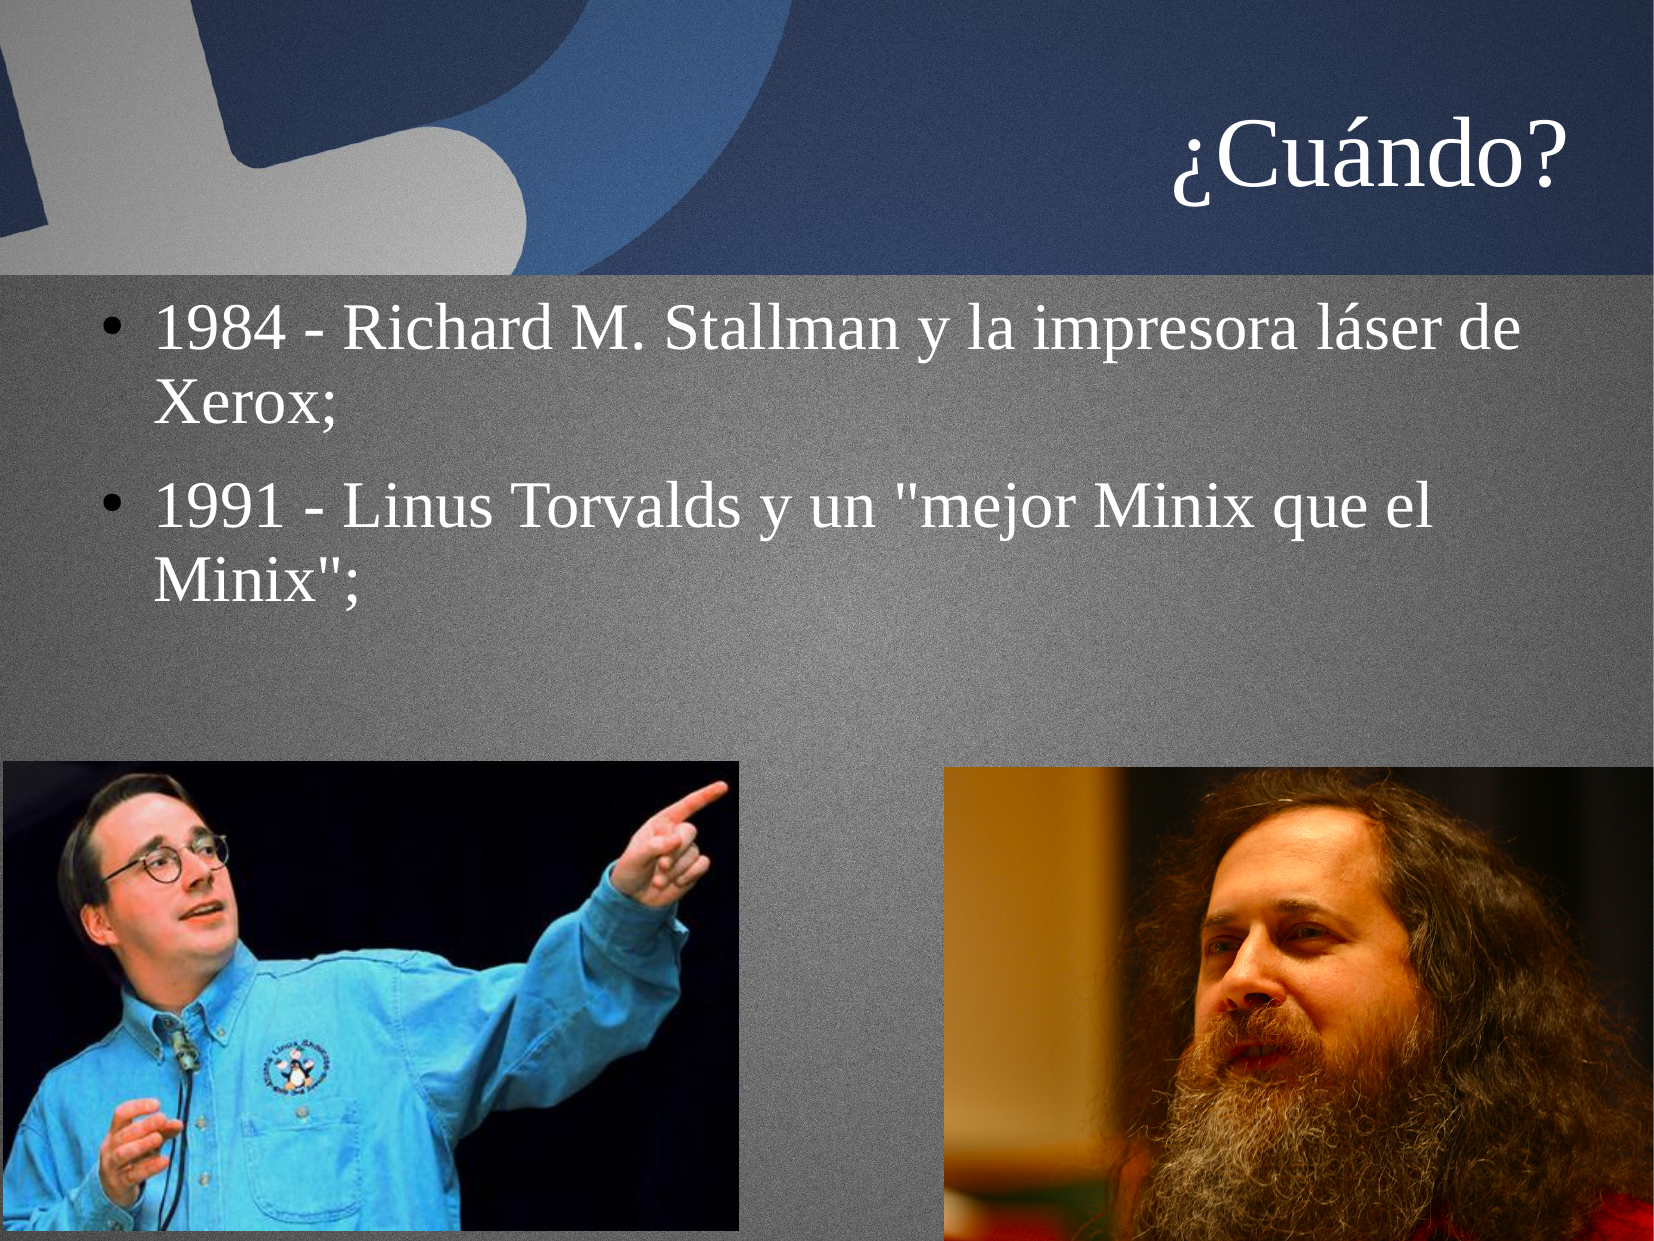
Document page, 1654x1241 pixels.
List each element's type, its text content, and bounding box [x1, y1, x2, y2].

title ¿Cuándo? [82, 49, 1571, 257]
picture [0, 0, 1654, 1241]
list 1984 - Richard M. Stallman y la impresora láser de Xerox; 1991 - Linus Torvalds y un "mejor Minix que el Minix"; [82, 290, 1571, 1109]
